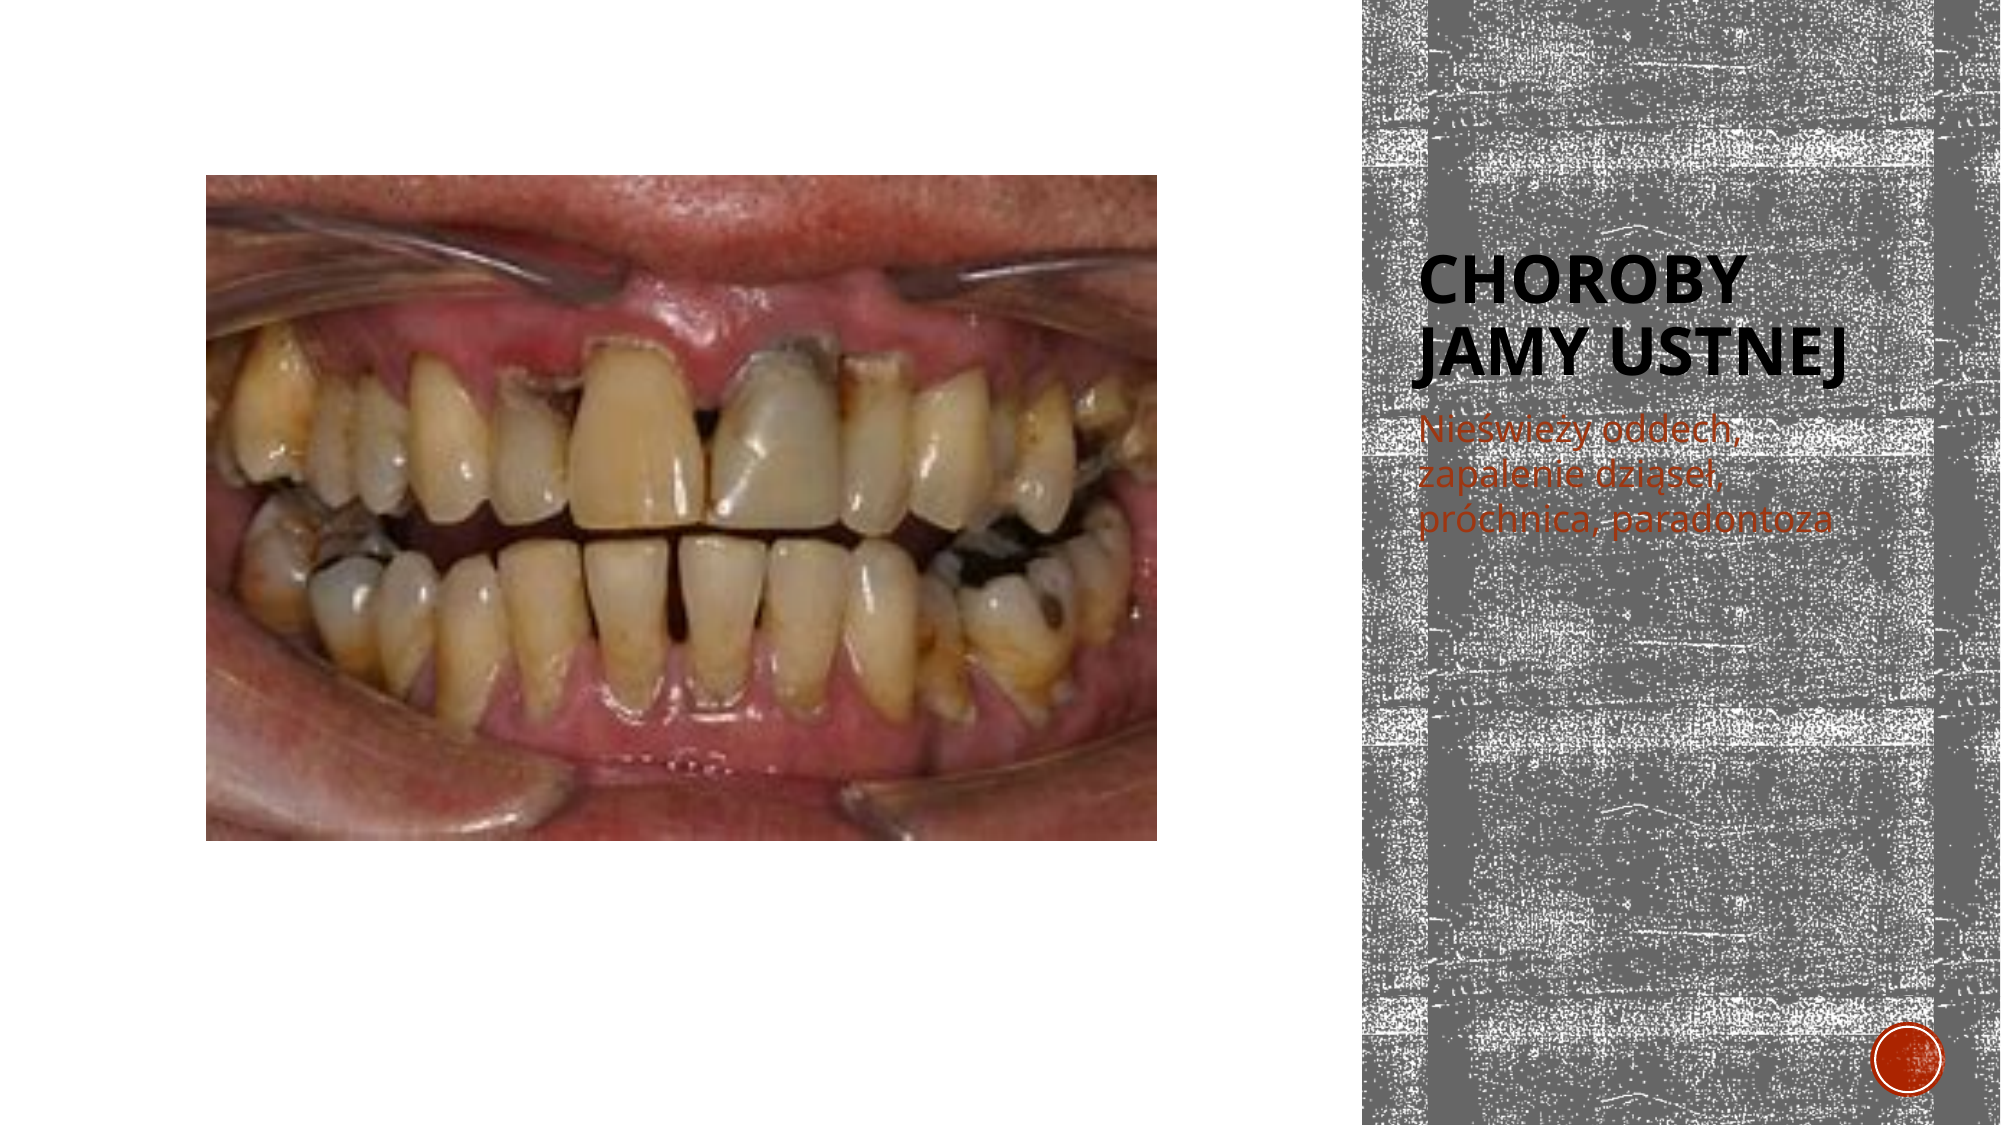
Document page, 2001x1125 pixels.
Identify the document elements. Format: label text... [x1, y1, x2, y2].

picture [206, 175, 1157, 841]
list Nieświeży oddech, zapalenie dziąseł, próchnica, paradontoza [1402, 397, 1928, 938]
title CHOROBY JAMY USTNEJ [1402, 112, 1928, 397]
